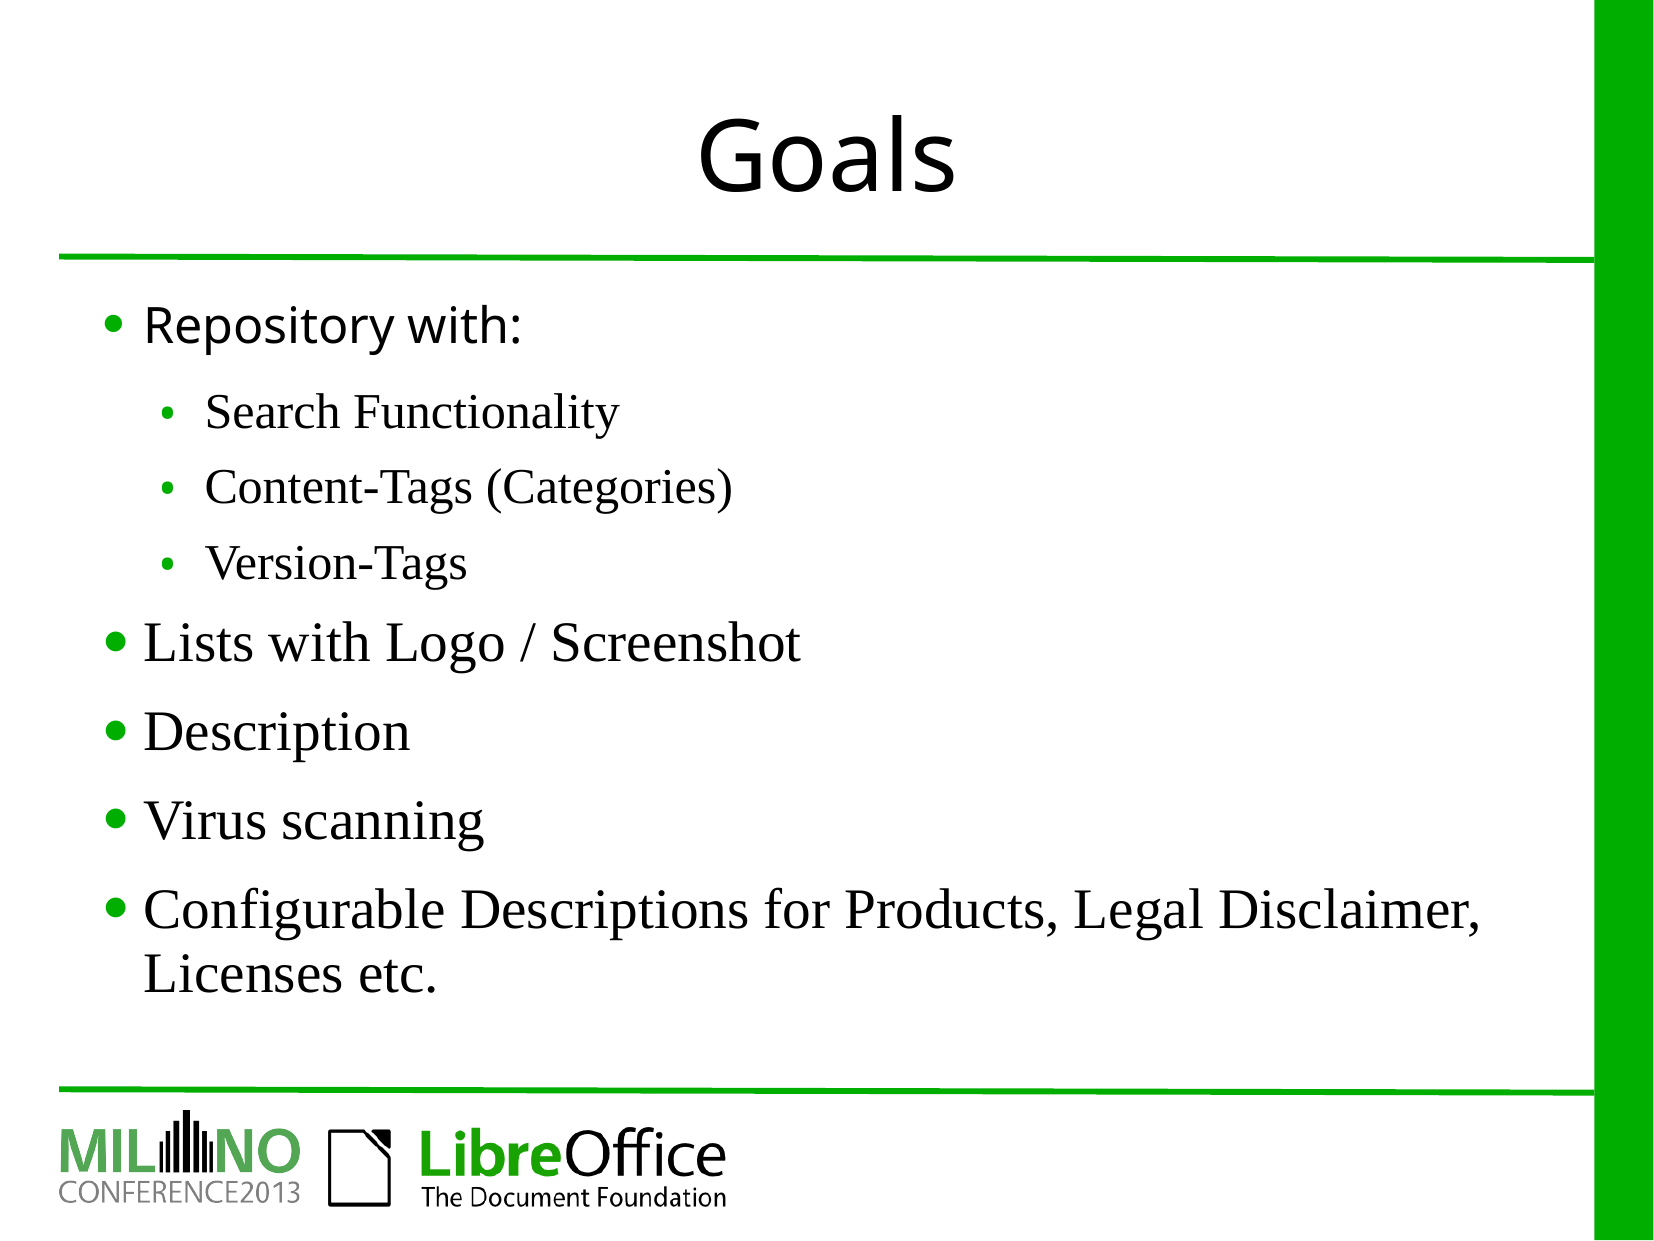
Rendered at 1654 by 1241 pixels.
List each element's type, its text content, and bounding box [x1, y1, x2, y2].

picture [59, 1092, 756, 1241]
title Goals [82, 49, 1571, 257]
list Repository with: Search Functionality Content-Tags (Categories) Version-Tags Lists with Logo / Screenshot Description Virus scanning Configurable Descriptions for Products, Legal Disclaimer, Licenses etc. [82, 290, 1571, 1010]
